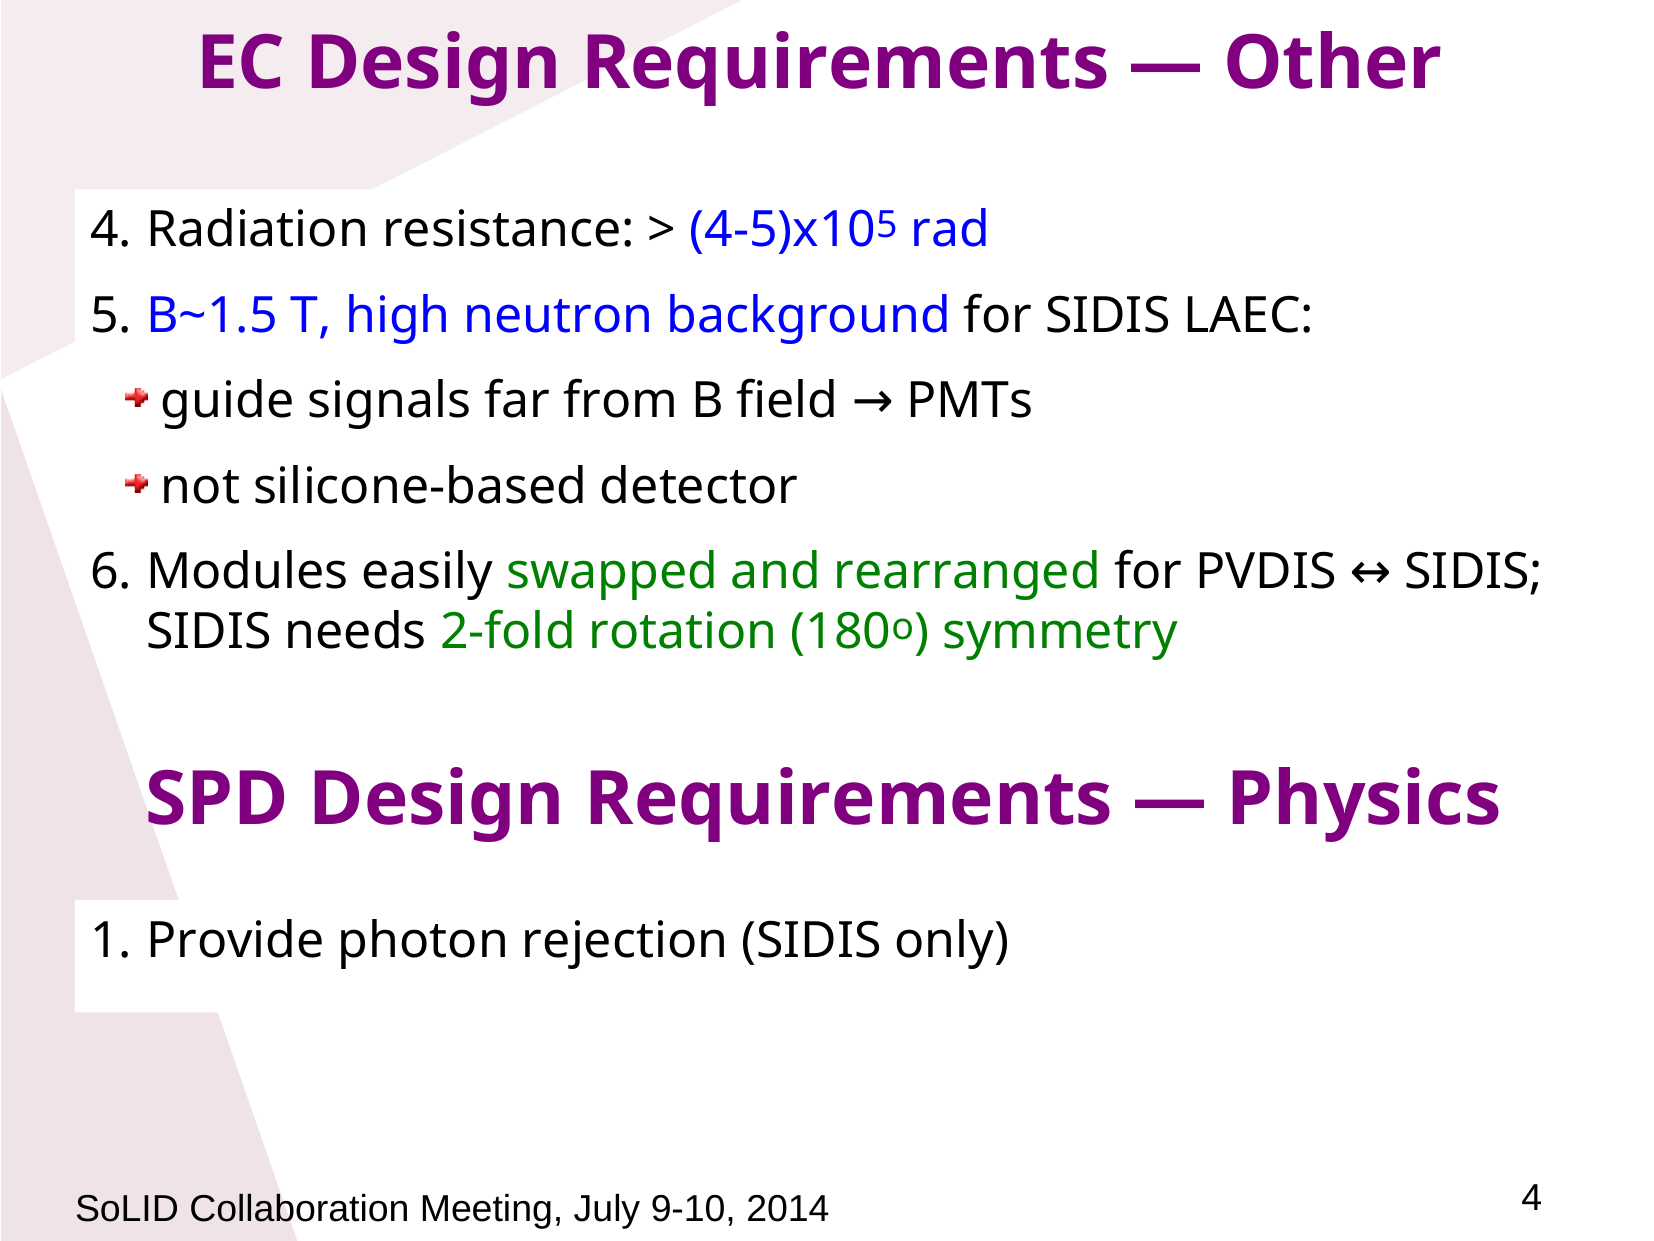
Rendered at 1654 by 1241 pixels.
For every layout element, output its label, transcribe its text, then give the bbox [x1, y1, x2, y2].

title SPD Design Requirements ― Physics [73, 749, 1576, 888]
title EC Design Requirements ― Other [68, 13, 1571, 152]
picture [125, 388, 148, 407]
text_box Provide photon rejection (SIDIS only) [74, 899, 1576, 1013]
picture [125, 474, 148, 493]
text_box Radiation resistance: > (4-5)x105 rad B~1.5 T, high neutron background for SIDIS LAEC: guide signals far from B field → PMTs not silicone-based detector Modules easily swapped and rearranged for PVDIS ↔ SIDIS; SIDIS needs 2-fold rotation (180o) symmetry [75, 189, 1613, 565]
